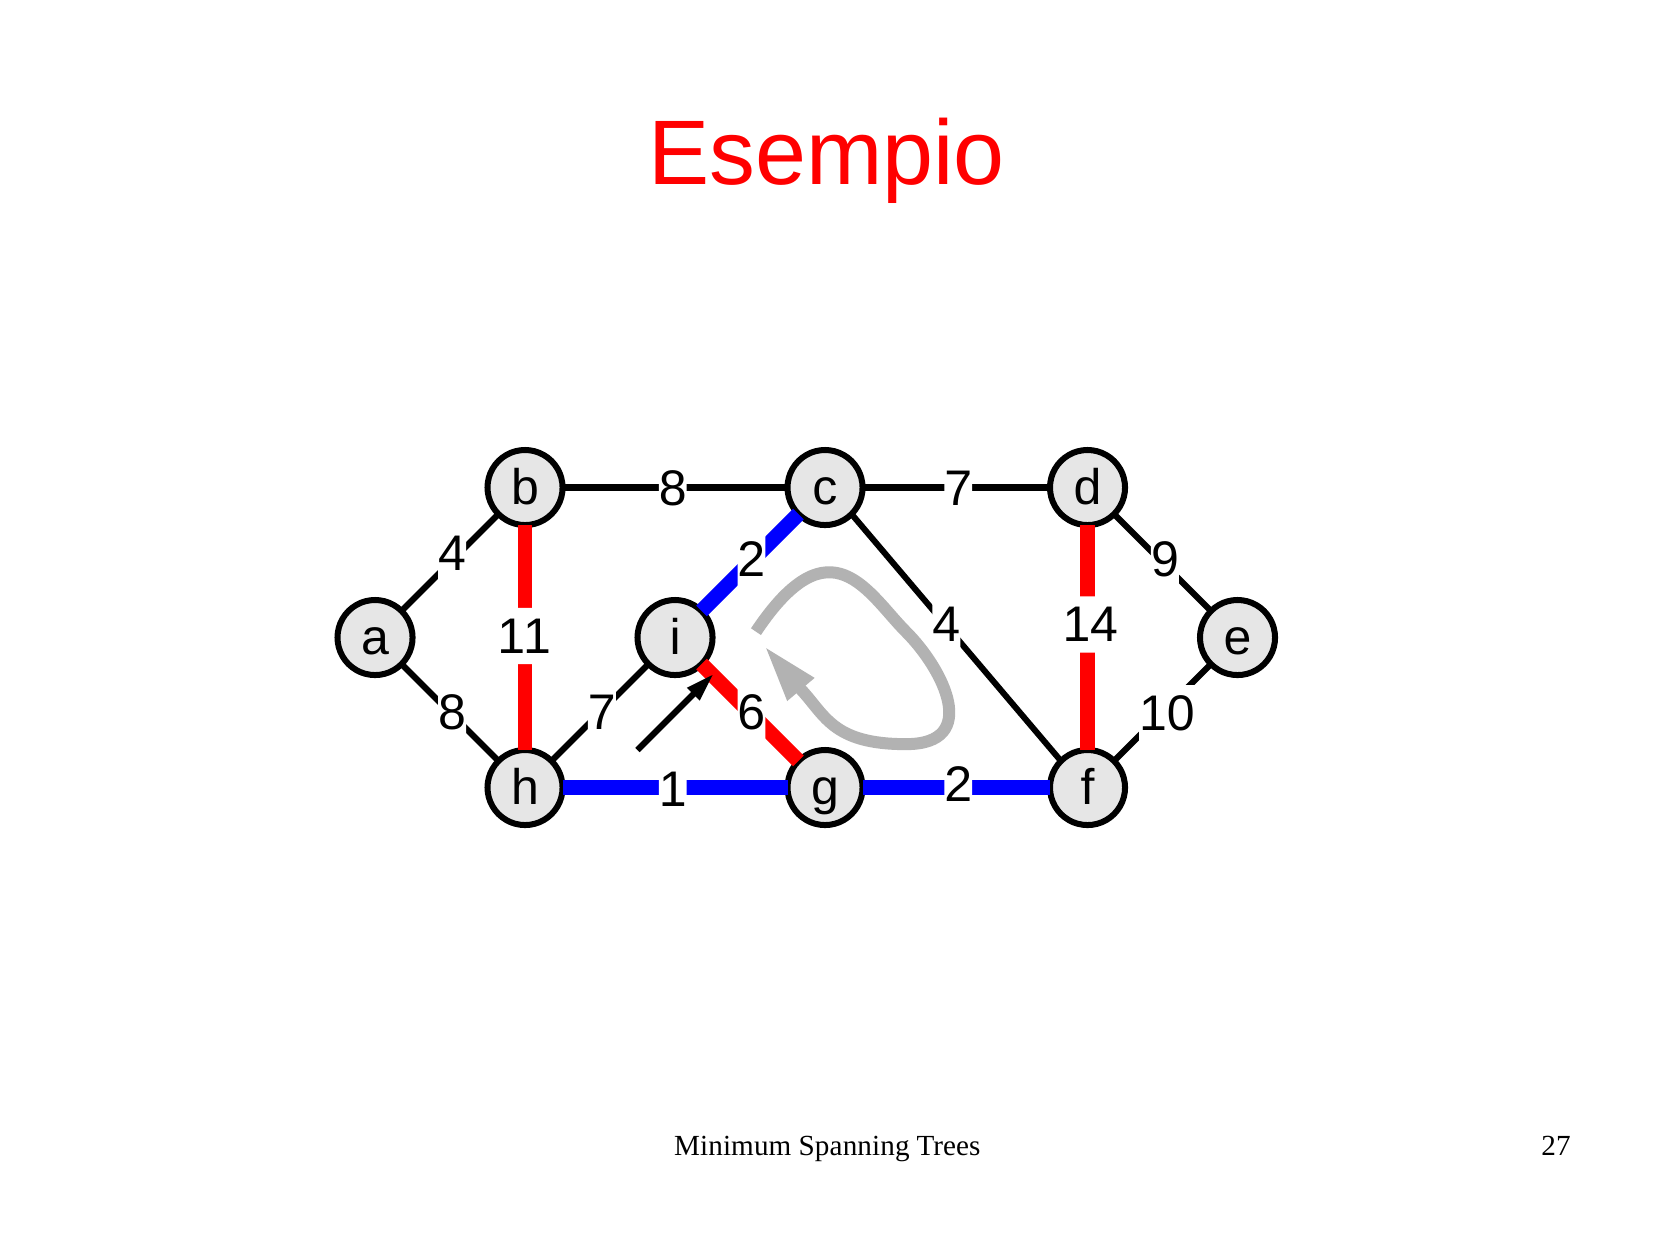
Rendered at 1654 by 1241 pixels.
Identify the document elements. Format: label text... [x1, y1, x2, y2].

text_box f [1050, 750, 1126, 826]
text_box 4 [438, 525, 467, 582]
text_box 10 [1139, 685, 1195, 742]
text_box h [487, 750, 563, 826]
text_box 1 [658, 761, 687, 818]
text_box c [787, 450, 863, 526]
text_box 2 [944, 756, 973, 813]
text_box 7 [587, 684, 616, 742]
text_box 7 [944, 460, 973, 517]
text_box 2 [737, 531, 766, 588]
text_box i [637, 600, 713, 676]
text_box 14 [1062, 596, 1119, 653]
text_box a [337, 600, 413, 676]
text_box 4 [932, 596, 961, 653]
title Esempio [82, 49, 1571, 257]
text_box e [1200, 600, 1276, 676]
text_box 8 [438, 684, 467, 741]
text_box 6 [737, 684, 766, 742]
text_box 11 [497, 607, 557, 665]
text_box d [1050, 450, 1126, 525]
text_box 9 [1150, 531, 1179, 588]
text_box b [487, 450, 563, 525]
text_box g [788, 750, 863, 826]
text_box 8 [658, 460, 687, 517]
